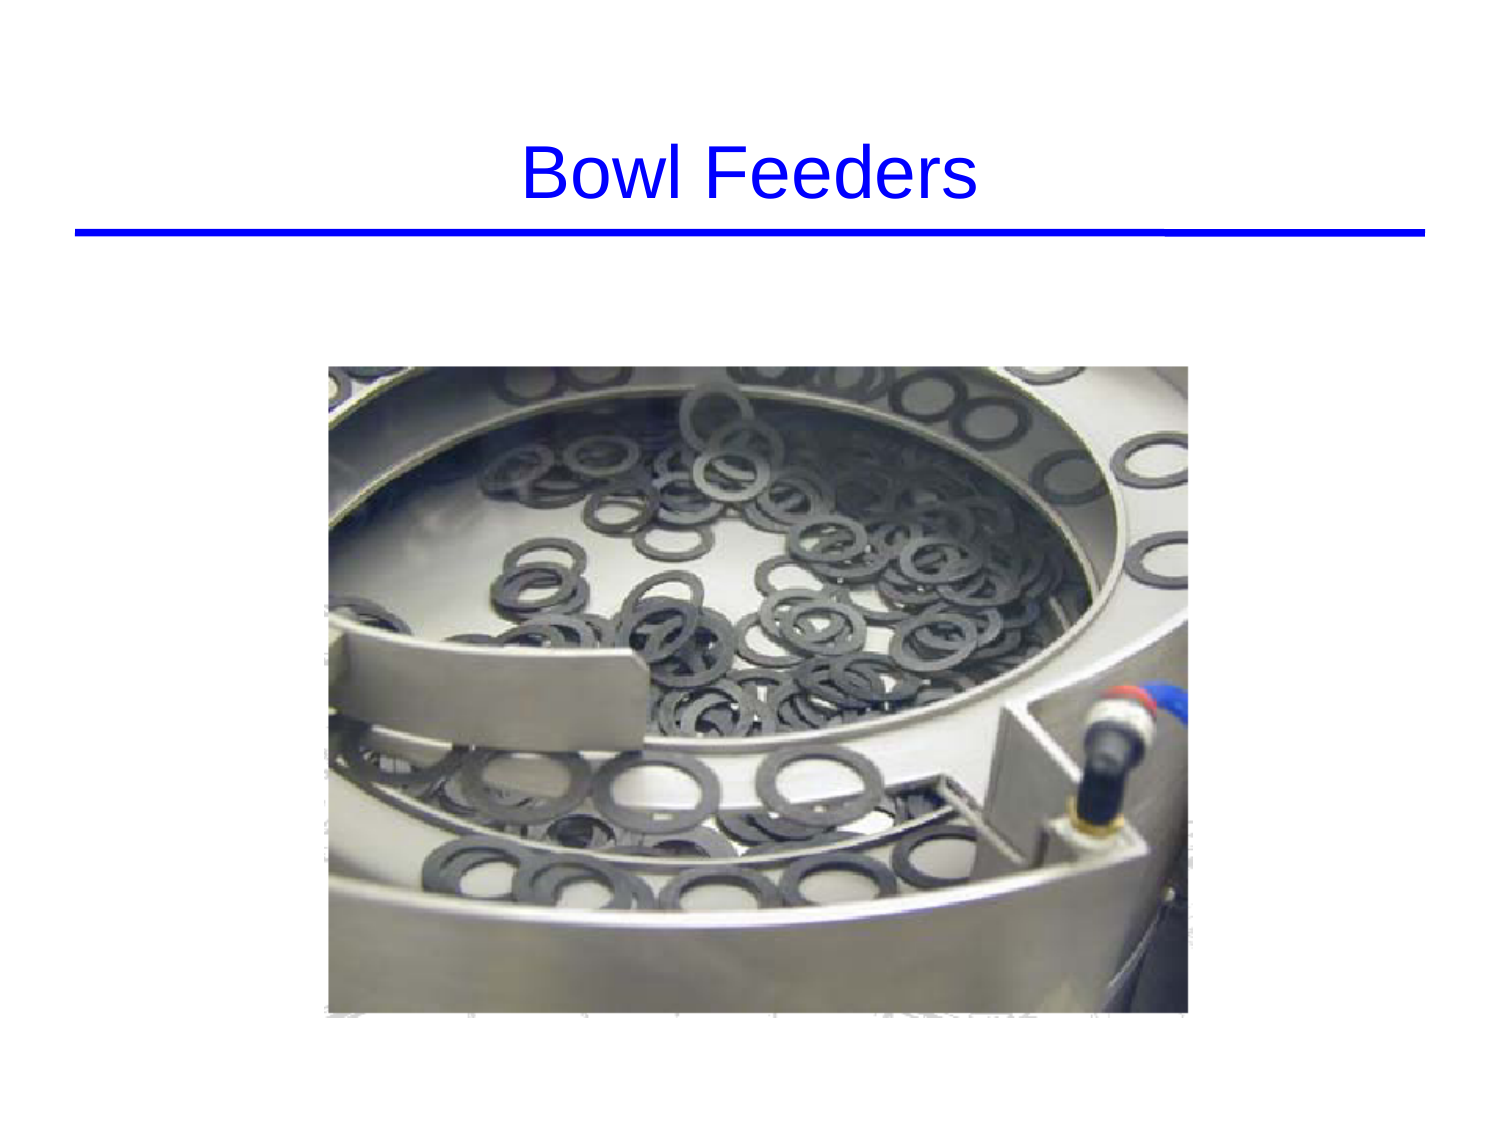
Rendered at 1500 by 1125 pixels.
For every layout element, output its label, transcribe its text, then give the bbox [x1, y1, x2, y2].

picture [324, 362, 1193, 1018]
title Bowl Feeders [112, 99, 1388, 238]
